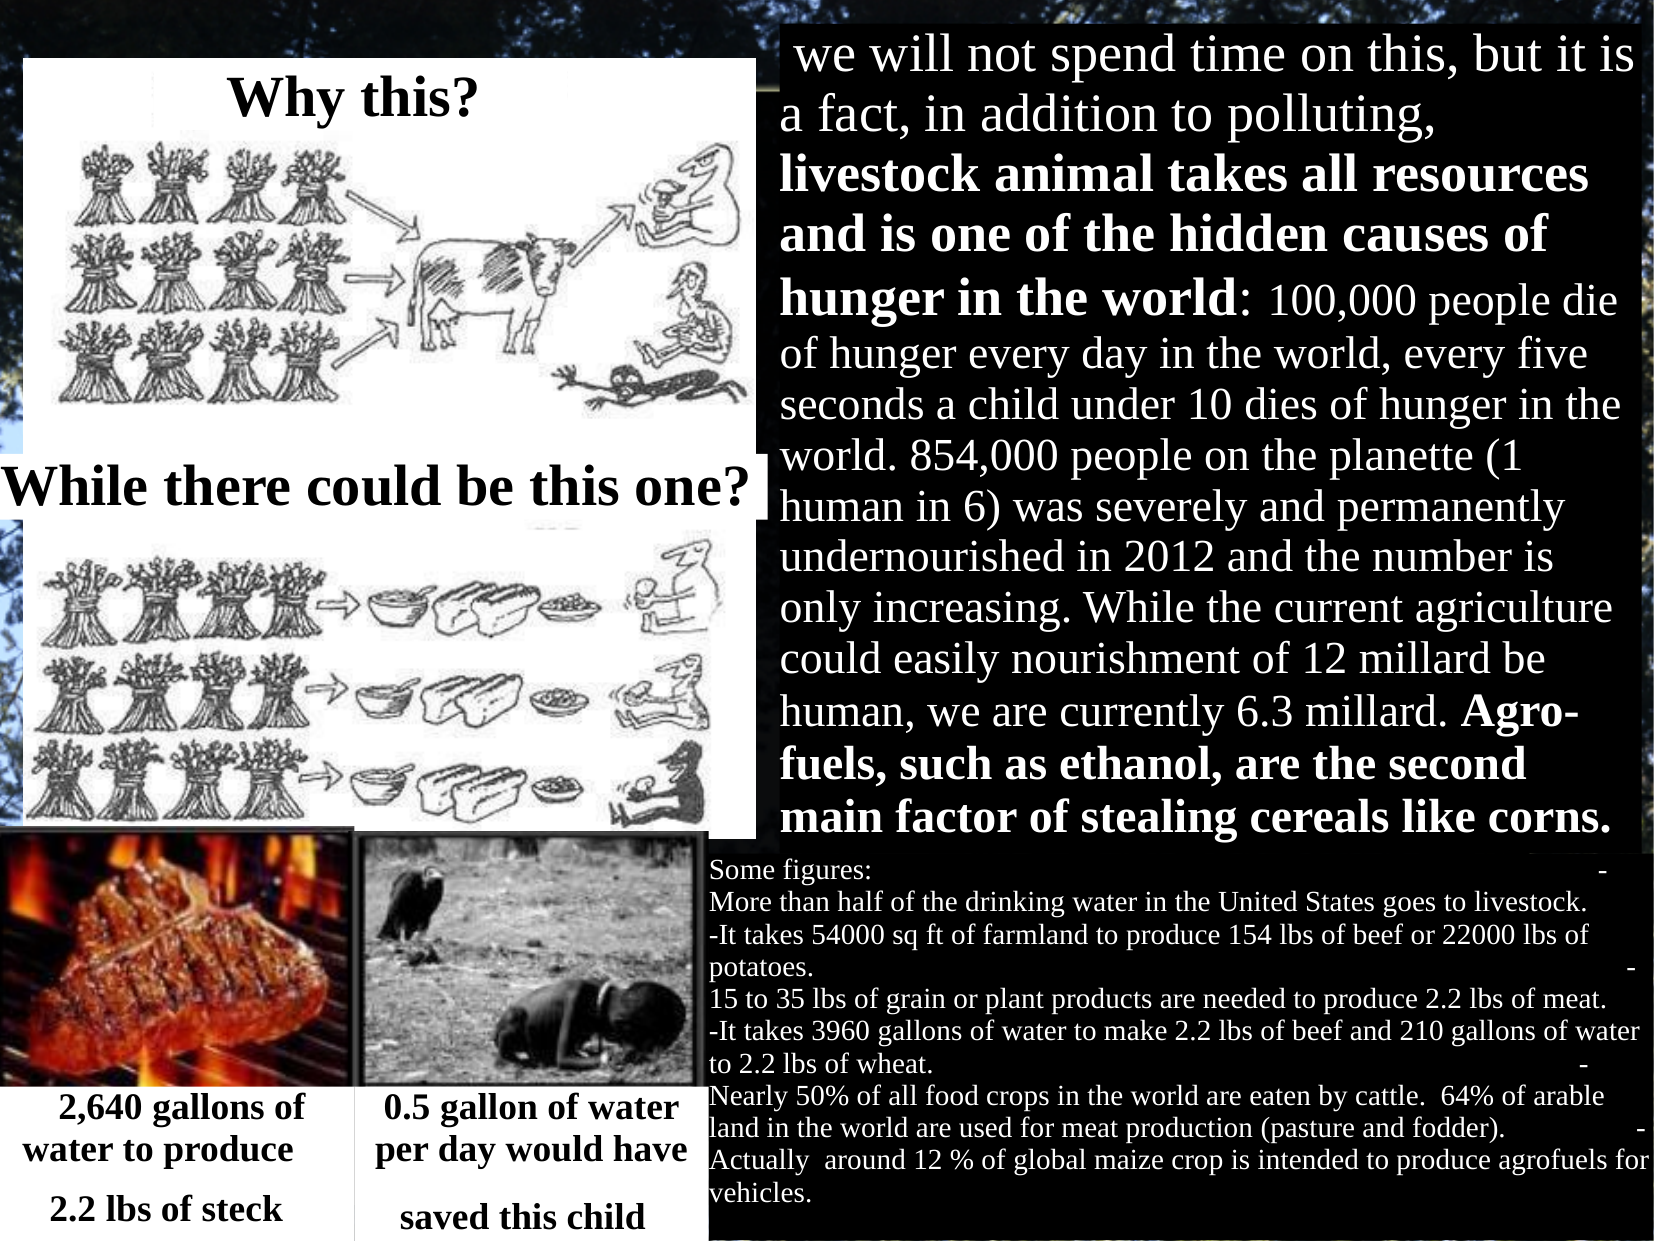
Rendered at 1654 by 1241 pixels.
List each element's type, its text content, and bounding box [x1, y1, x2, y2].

list Why this? [153, 64, 567, 130]
list 2,640 gallons of water to produce 2.2 lbs of steck [0, 1086, 354, 1241]
picture [0, 0, 1654, 1086]
list Some figures: -More than half of the drinking water in the United States goes to livestock. -It takes 54000 sq ft of farmland to produce 154 lbs of beef or 22000 lbs of potatoes. -15 to 35 lbs of grain or plant products are needed to produce 2.2 lbs of meat. -It takes 3960 gallons of water to make 2.2 lbs of beef and 210 gallons of water to 2.2 lbs of wheat. -Nearly 50% of all food crops in the world are eaten by cattle. 64% of arable land in the world are used for meat production (pasture and fodder). -Actually around 12 % of global maize crop is intended to produce agrofuels for vehicles. [709, 853, 1654, 1241]
list we will not spend time on this, but it is a fact, in addition to polluting, livestock animal takes all resources and is one of the hidden causes of hunger in the world: 100,000 people die of hunger every day in the world, every five seconds a child under 10 dies of hunger in the world. 854,000 people on the planette (1 human in 6) was severely and permanently undernourished in 2012 and the number is only increasing. While the current agriculture could easily nourishment of 12 millard be human, we are currently 6.3 millard. Agro-fuels, such as ethanol, are the second main factor of stealing cereals like corns. [779, 23, 1642, 854]
list 0.5 gallon of water per day would have saved this child [354, 1086, 709, 1241]
list While there could be this one? [0, 453, 768, 520]
